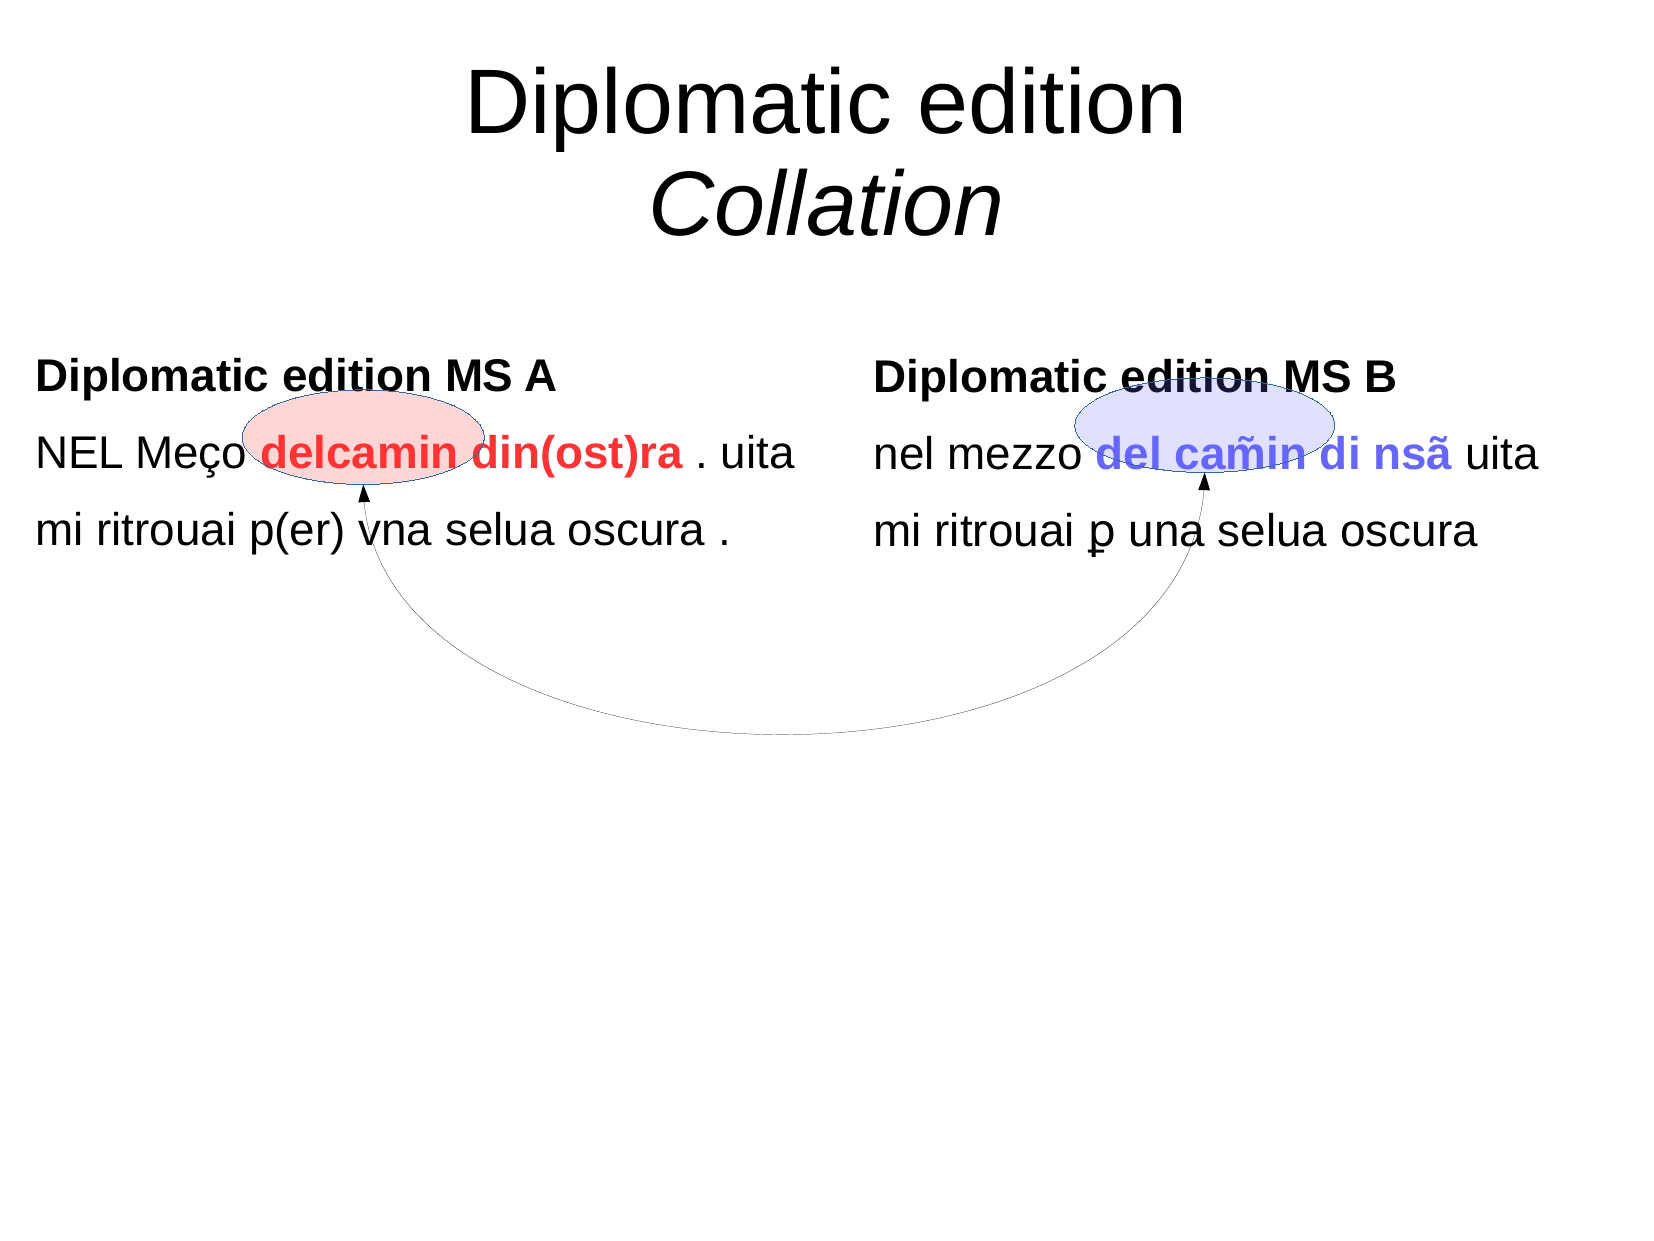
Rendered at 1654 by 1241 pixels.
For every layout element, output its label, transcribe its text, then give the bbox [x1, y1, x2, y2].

text_box [1074, 377, 1335, 473]
list Diplomatic edition MS A NEL Meço delcamin din(ost)ra . uita mi ritrouai p(er) vna selua oscura . [35, 324, 857, 649]
text_box [242, 389, 485, 485]
title Diplomatic edition Collation [82, 49, 1571, 257]
list Diplomatic edition MS B nel mezzo del cam̃in di nsã uita mi ritrouai ꝑ una selua oscura [874, 325, 1642, 603]
